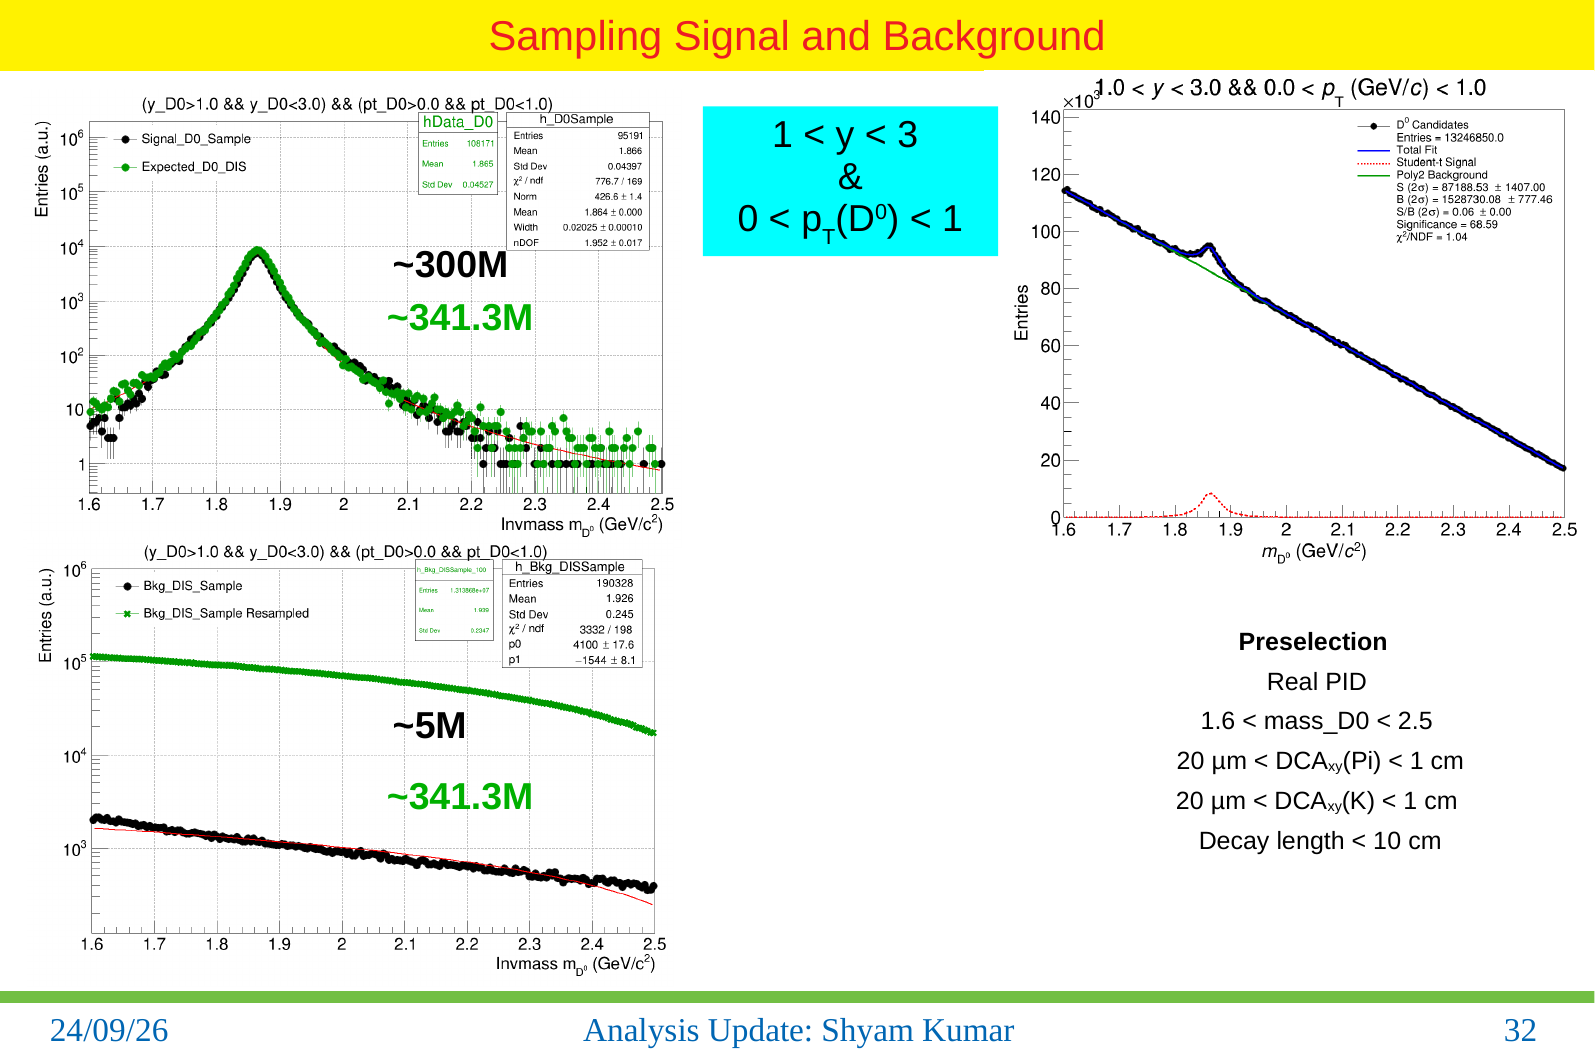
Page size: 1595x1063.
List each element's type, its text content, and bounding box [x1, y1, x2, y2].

text_box ~5M [377, 696, 662, 754]
title Sampling Signal and Background [0, 0, 1595, 71]
text_box ~341.3M [372, 289, 656, 347]
text_box ~341.3M [372, 767, 656, 825]
text_box ~300M [377, 236, 662, 294]
text_box Preselection Real PID 1.6 < mass_D0 < 2.5 20 µm < DCAxy(Pi) < 1 cm 20 µm < DCAxy(K) < 1 cm Decay length < 10 cm [1122, 620, 1512, 951]
text_box 1 < y < 3 & 0 < pT(D0) < 1 [702, 106, 999, 257]
picture [984, 70, 1595, 567]
picture [23, 89, 682, 987]
